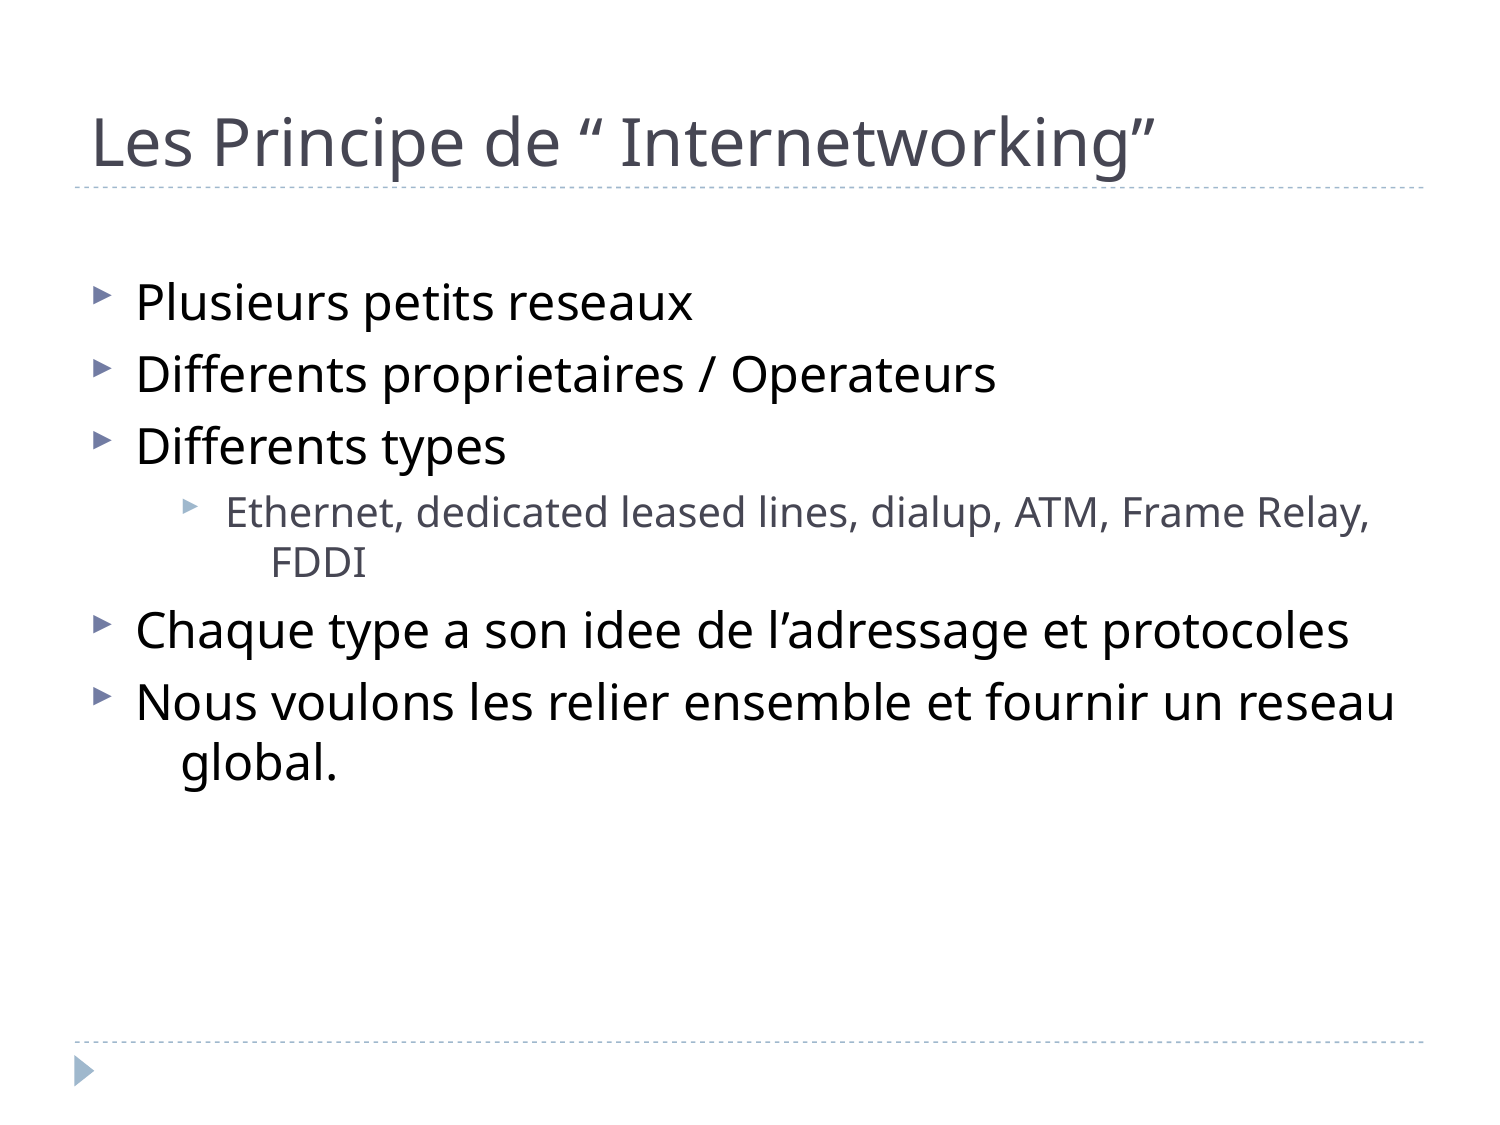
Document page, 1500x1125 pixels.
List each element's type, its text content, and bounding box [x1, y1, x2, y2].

list Plusieurs petits reseaux Differents proprietaires / Operateurs Differents types Ethernet, dedicated leased lines, dialup, ATM, Frame Relay, FDDI Chaque type a son idee de l’adressage et protocoles Nous voulons les relier ensemble et fournir un reseau global. [75, 262, 1425, 1006]
title Les Principe de “ Internetworking” [75, 45, 1425, 188]
